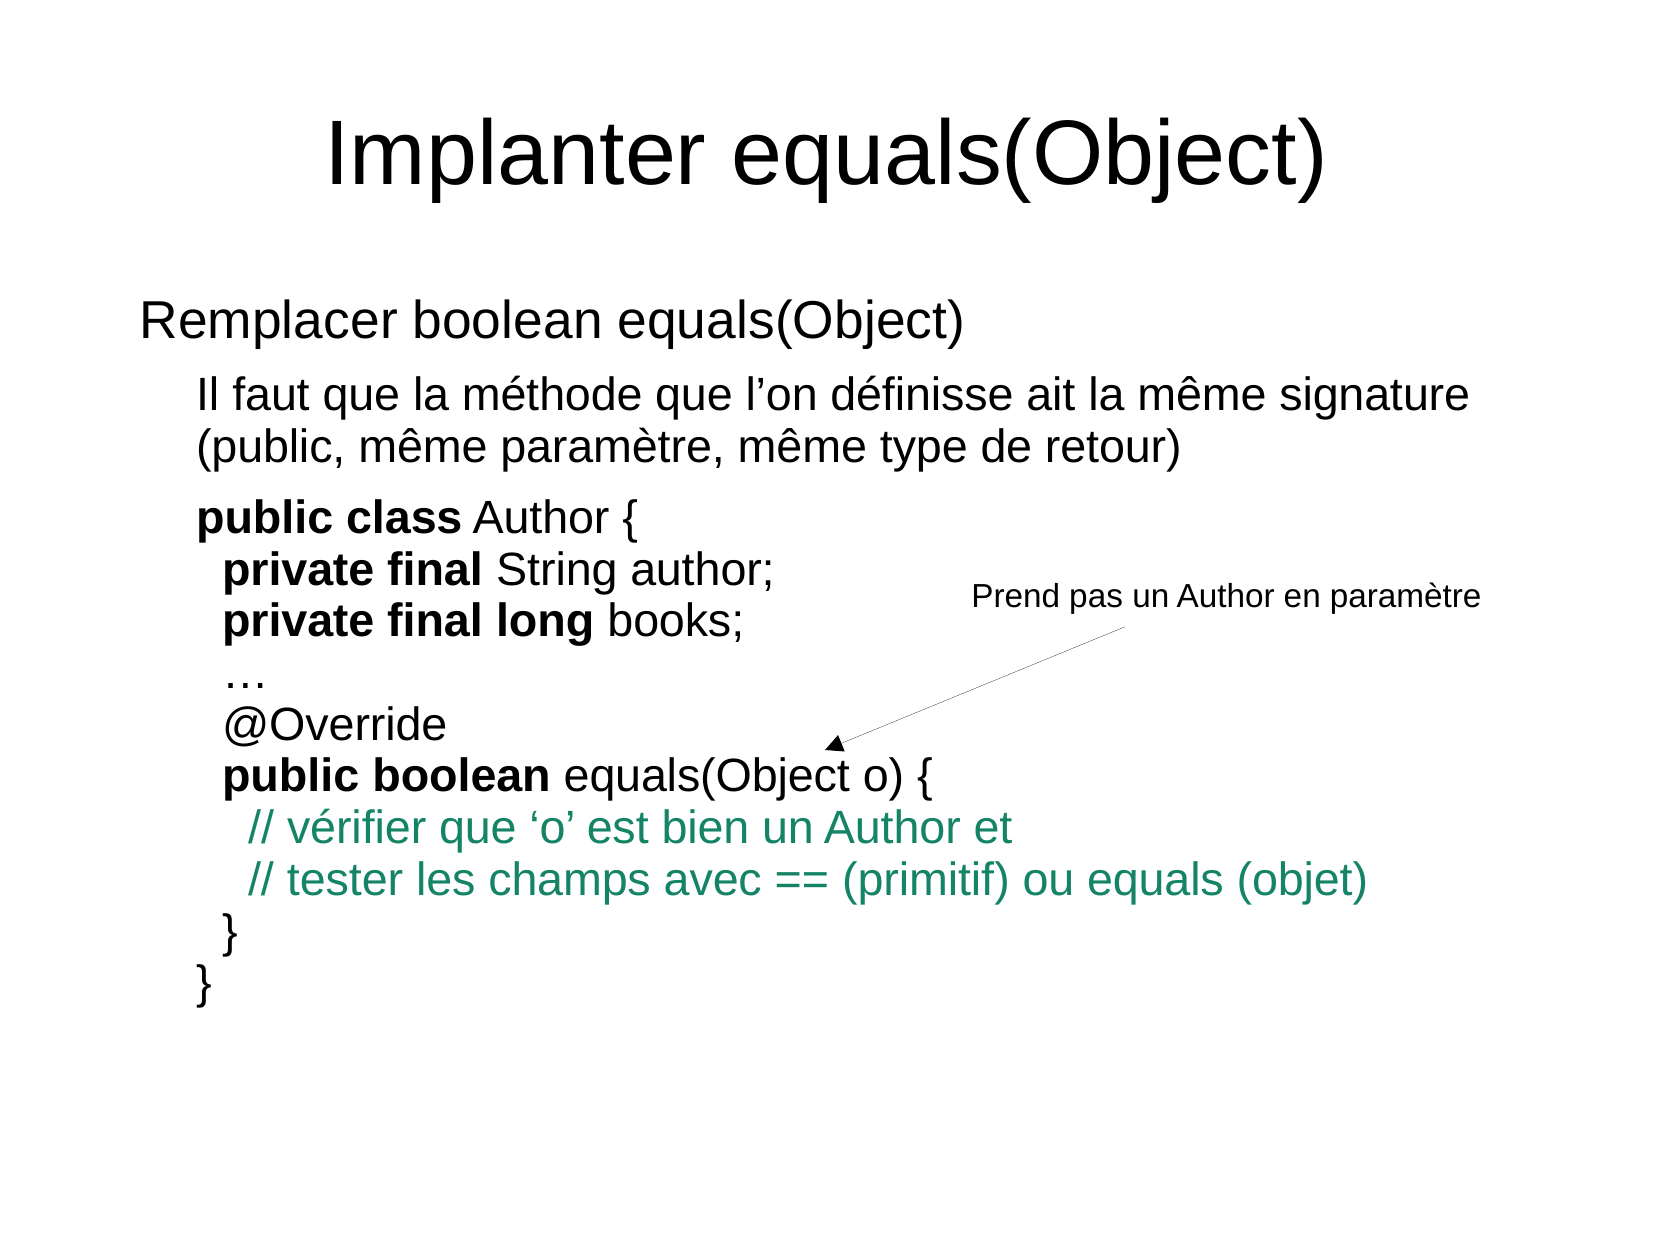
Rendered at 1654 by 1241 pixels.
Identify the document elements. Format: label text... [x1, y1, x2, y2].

list Remplacer boolean equals(Object) Il faut que la méthode que l’on définisse ait la même signature (public, même paramètre, même type de retour) public class Author { private final String author; private final long books; … @Override public boolean equals(Object o) { // vérifier que ‘o’ est bien un Author et // tester les champs avec == (primitif) ou equals (objet) } } [82, 290, 1571, 1010]
title Implanter equals(Object) [82, 49, 1571, 257]
text_box Prend pas un Author en paramètre [956, 570, 1507, 622]
